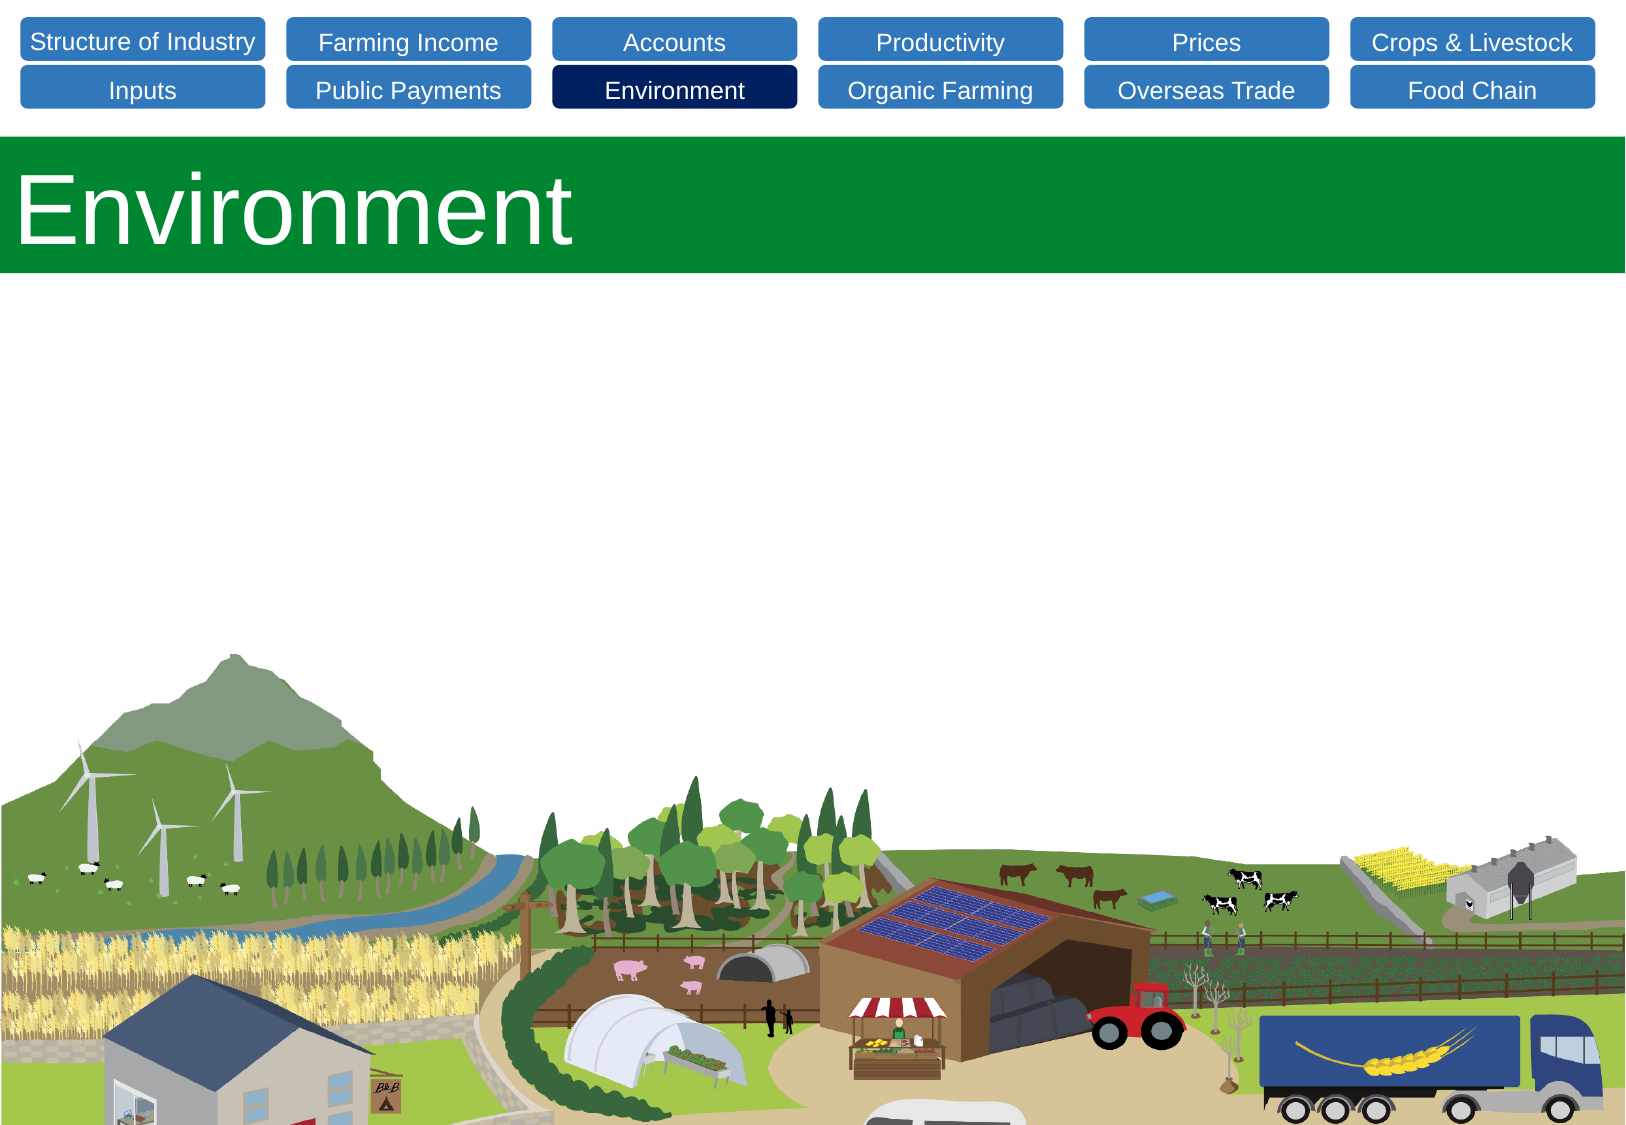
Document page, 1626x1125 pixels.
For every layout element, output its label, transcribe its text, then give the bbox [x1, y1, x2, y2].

picture [0, 654, 1625, 1125]
text_box Farming Income [286, 17, 532, 61]
text_box Environment [552, 64, 798, 109]
text_box Organic Farming [818, 64, 1064, 109]
text_box Inputs [20, 64, 266, 109]
text_box Accounts [552, 17, 798, 61]
text_box Structure of Industry [20, 17, 266, 61]
text_box Prices [1084, 17, 1330, 61]
text_box Public Payments [286, 64, 532, 109]
text_box Food Chain [1350, 64, 1596, 109]
text_box Overseas Trade [1084, 64, 1330, 109]
text_box Environment [0, 136, 1625, 274]
text_box Crops & Livestock [1350, 17, 1596, 61]
text_box Productivity [818, 17, 1064, 61]
